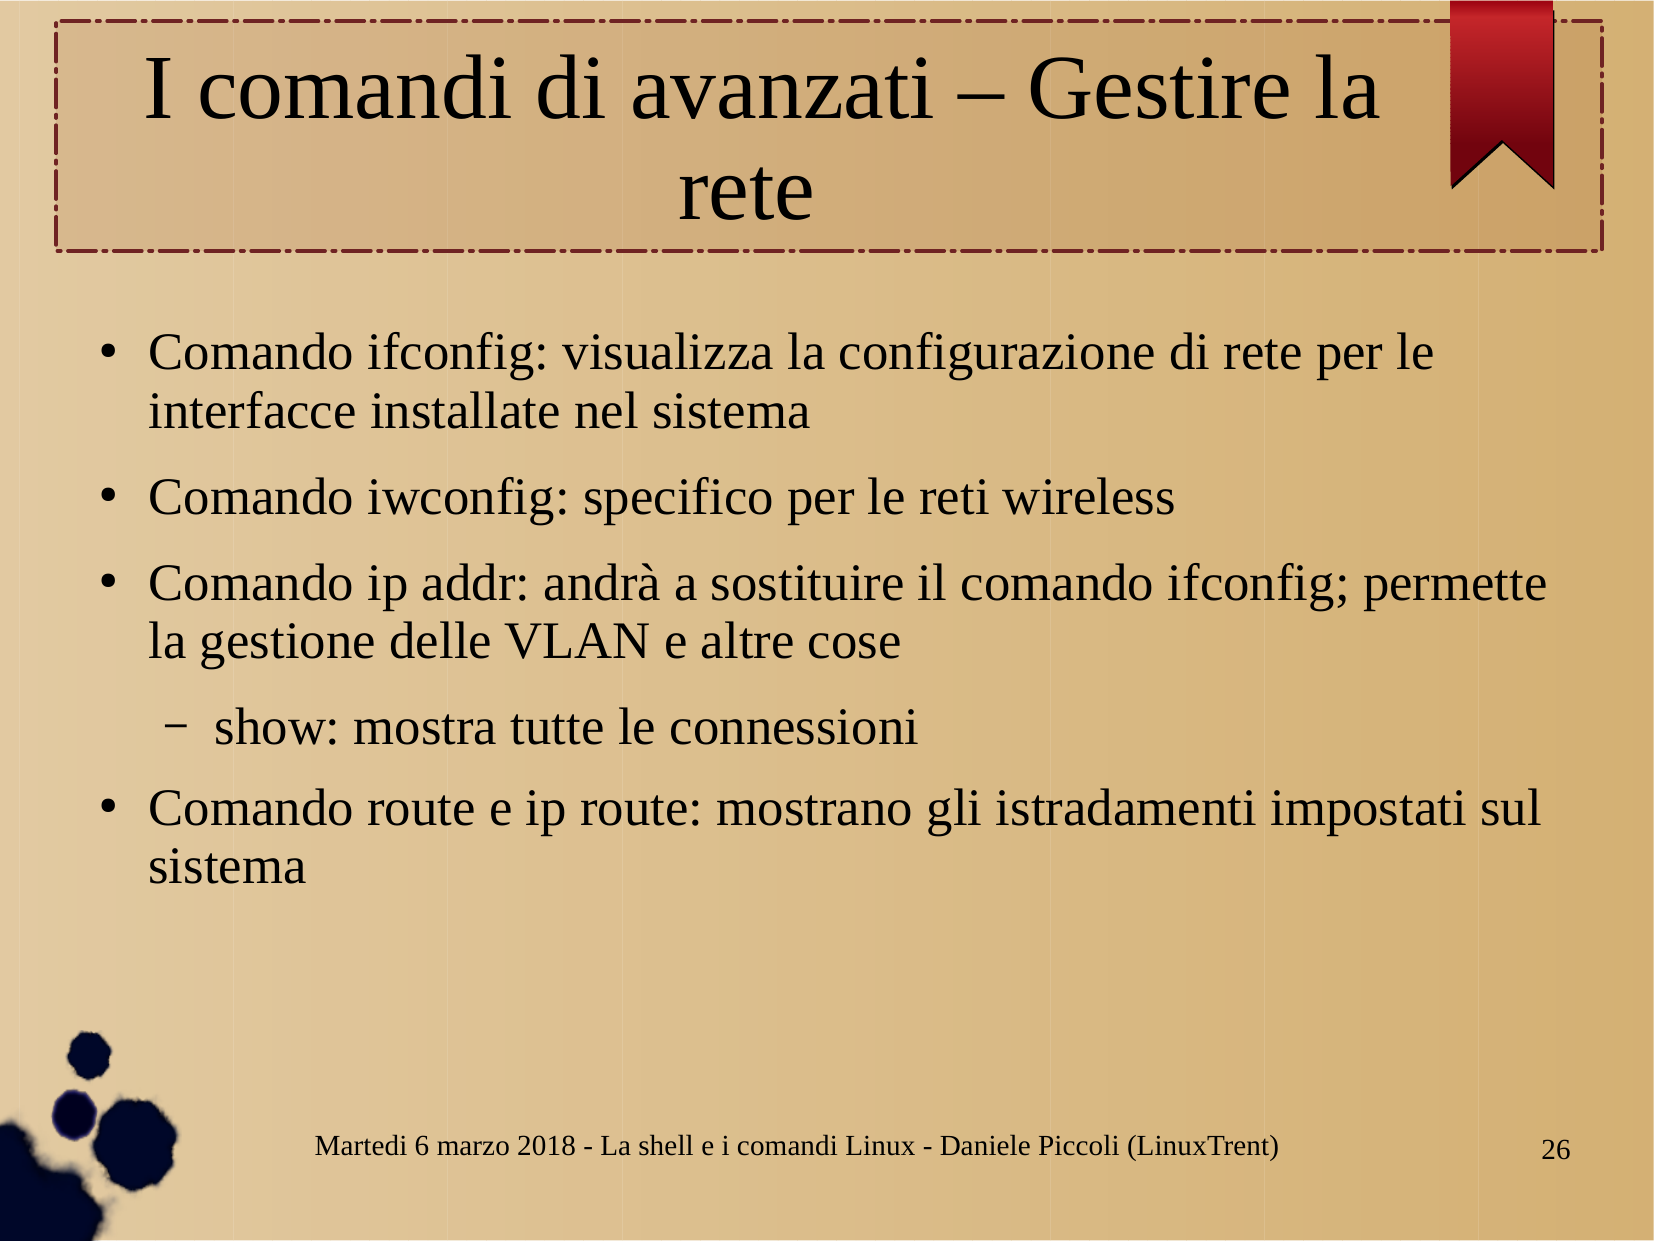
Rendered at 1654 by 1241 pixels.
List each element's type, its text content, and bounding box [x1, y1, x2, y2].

title I comandi di avanzati – Gestire la rete [82, 36, 1412, 240]
list Comando ifconfig: visualizza la configurazione di rete per le interfacce installate nel sistema Comando iwconfig: specifico per le reti wireless Comando ip addr: andrà a sostituire il comando ifconfig; permette la gestione delle VLAN e altre cose show: mostra tutte le connessioni Comando route e ip route: mostrano gli istradamenti impostati sul sistema [82, 322, 1583, 898]
